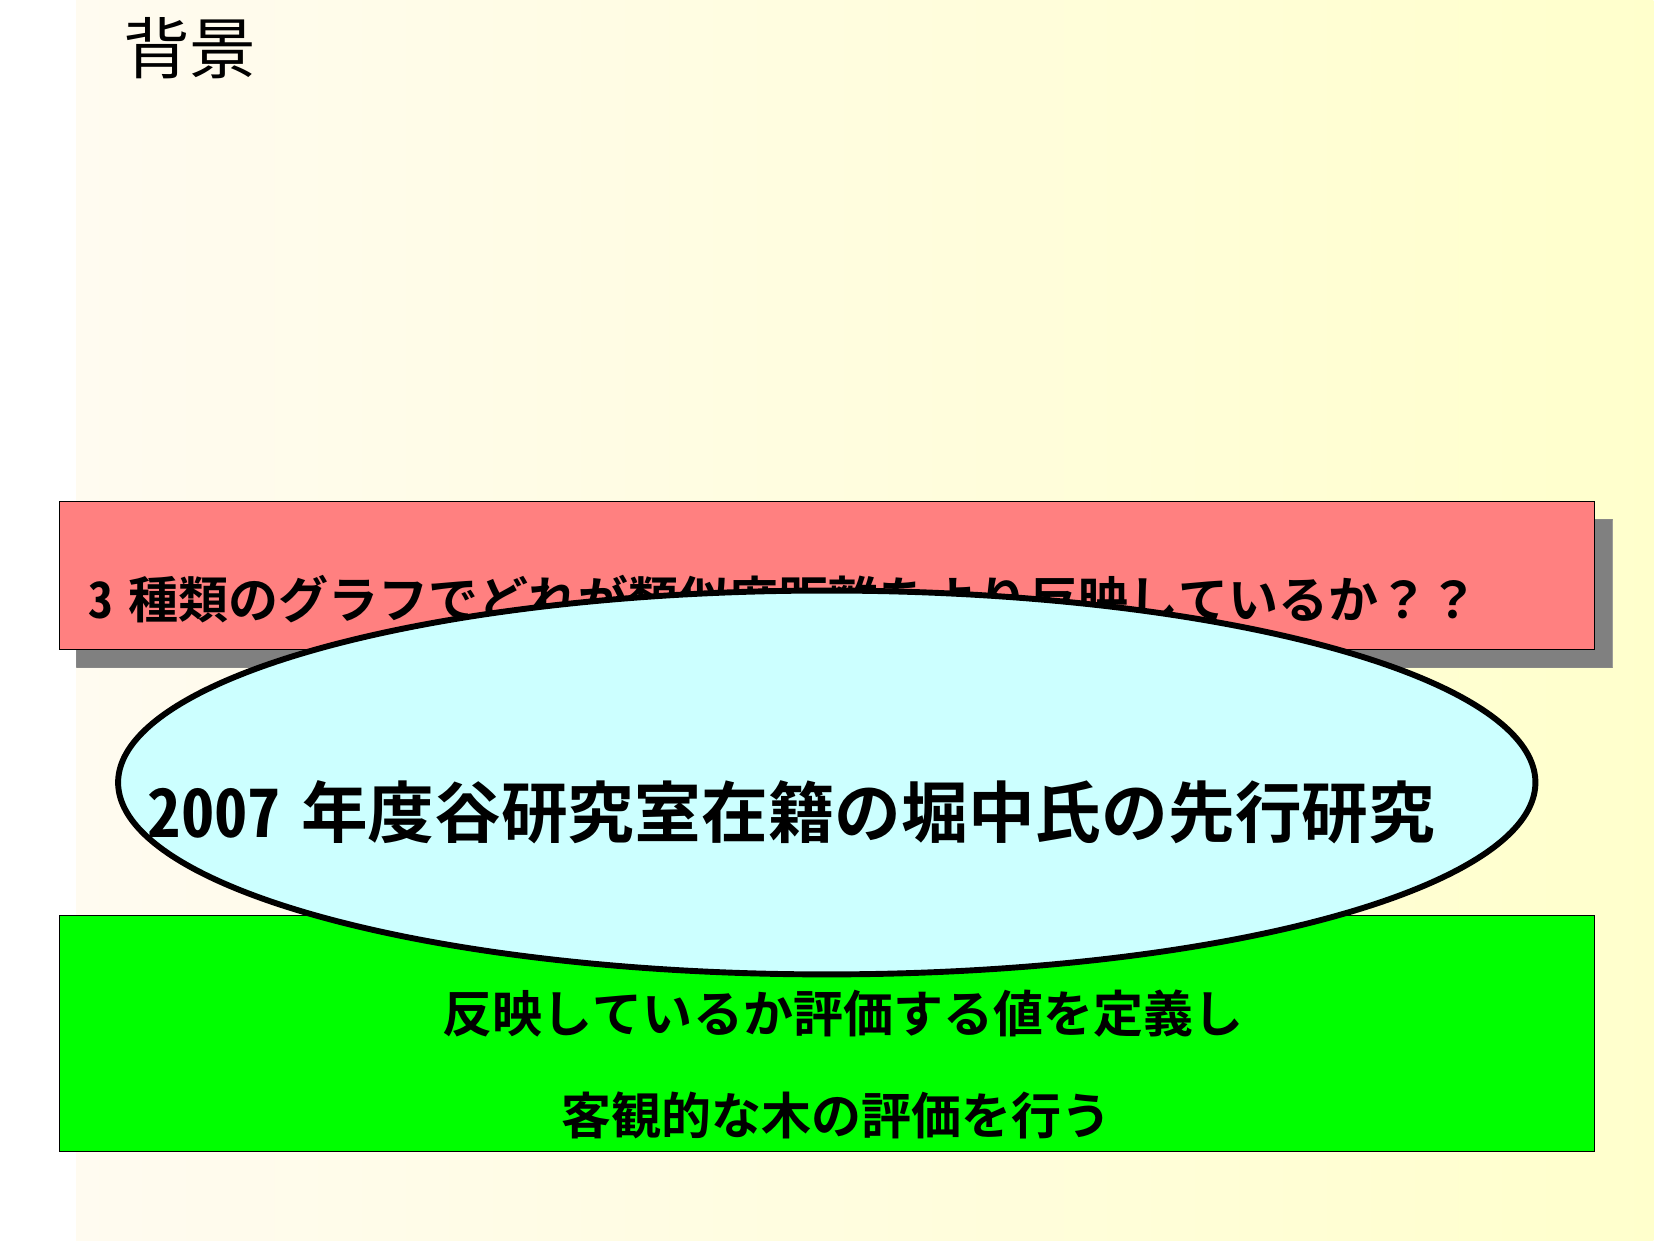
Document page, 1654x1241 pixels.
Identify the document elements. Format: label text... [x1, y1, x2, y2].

text_box [951, 827, 957, 834]
text_box [578, 1128, 594, 1132]
text_box [1214, 827, 1224, 834]
text_box 3種類のグラフでどれが類似度距離をより反映しているか？？ [88, 561, 1625, 612]
text_box [1082, 827, 1092, 835]
text_box [628, 1105, 640, 1131]
text_box [1418, 827, 1426, 835]
text_box [670, 1118, 678, 1128]
text_box [617, 827, 625, 835]
title 背景 [123, 0, 1536, 149]
text_box [949, 1113, 953, 1129]
text_box 2007年度谷研究室在籍の堀中氏の先行研究 [147, 759, 1536, 827]
text_box [59, 501, 1595, 1152]
text_box 反映しているか評価する値を定義し 客観的な木の評価を行う [88, 974, 1625, 1105]
text_box [821, 1105, 833, 1125]
text_box [670, 1105, 678, 1113]
text_box [456, 827, 478, 834]
text_box [939, 827, 945, 834]
